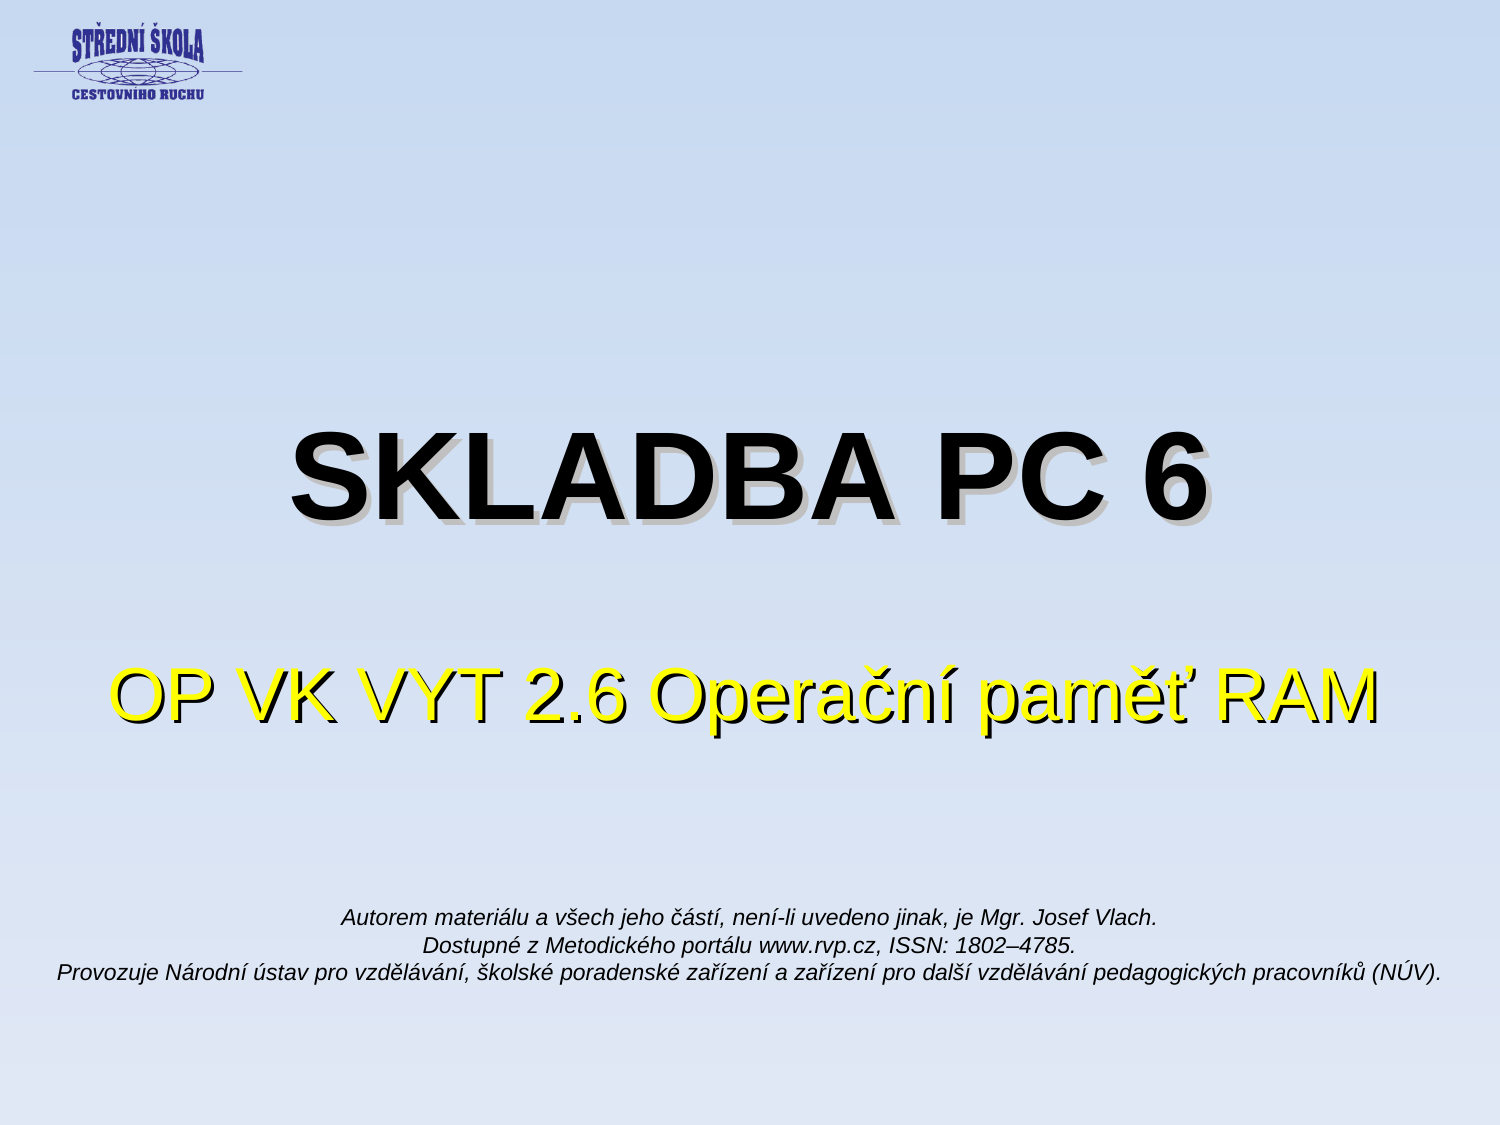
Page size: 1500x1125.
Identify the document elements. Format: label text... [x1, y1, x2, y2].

title SKLADBA PC 6 [112, 349, 1388, 591]
text_box Autorem materiálu a všech jeho částí, není-li uvedeno jinak, je Mgr. Josef Vlach. Dostupné z Metodického portálu www.rvp.cz, ISSN: 1802–4785. Provozuje Národní ústav pro vzdělávání, školské poradenské zařízení a zařízení pro další vzdělávání pedagogických pracovníků (NÚV). [0, 895, 1500, 994]
text_box OP VK VYT 2.6 Operační paměť RAM [88, 637, 1400, 823]
picture [29, 18, 245, 108]
